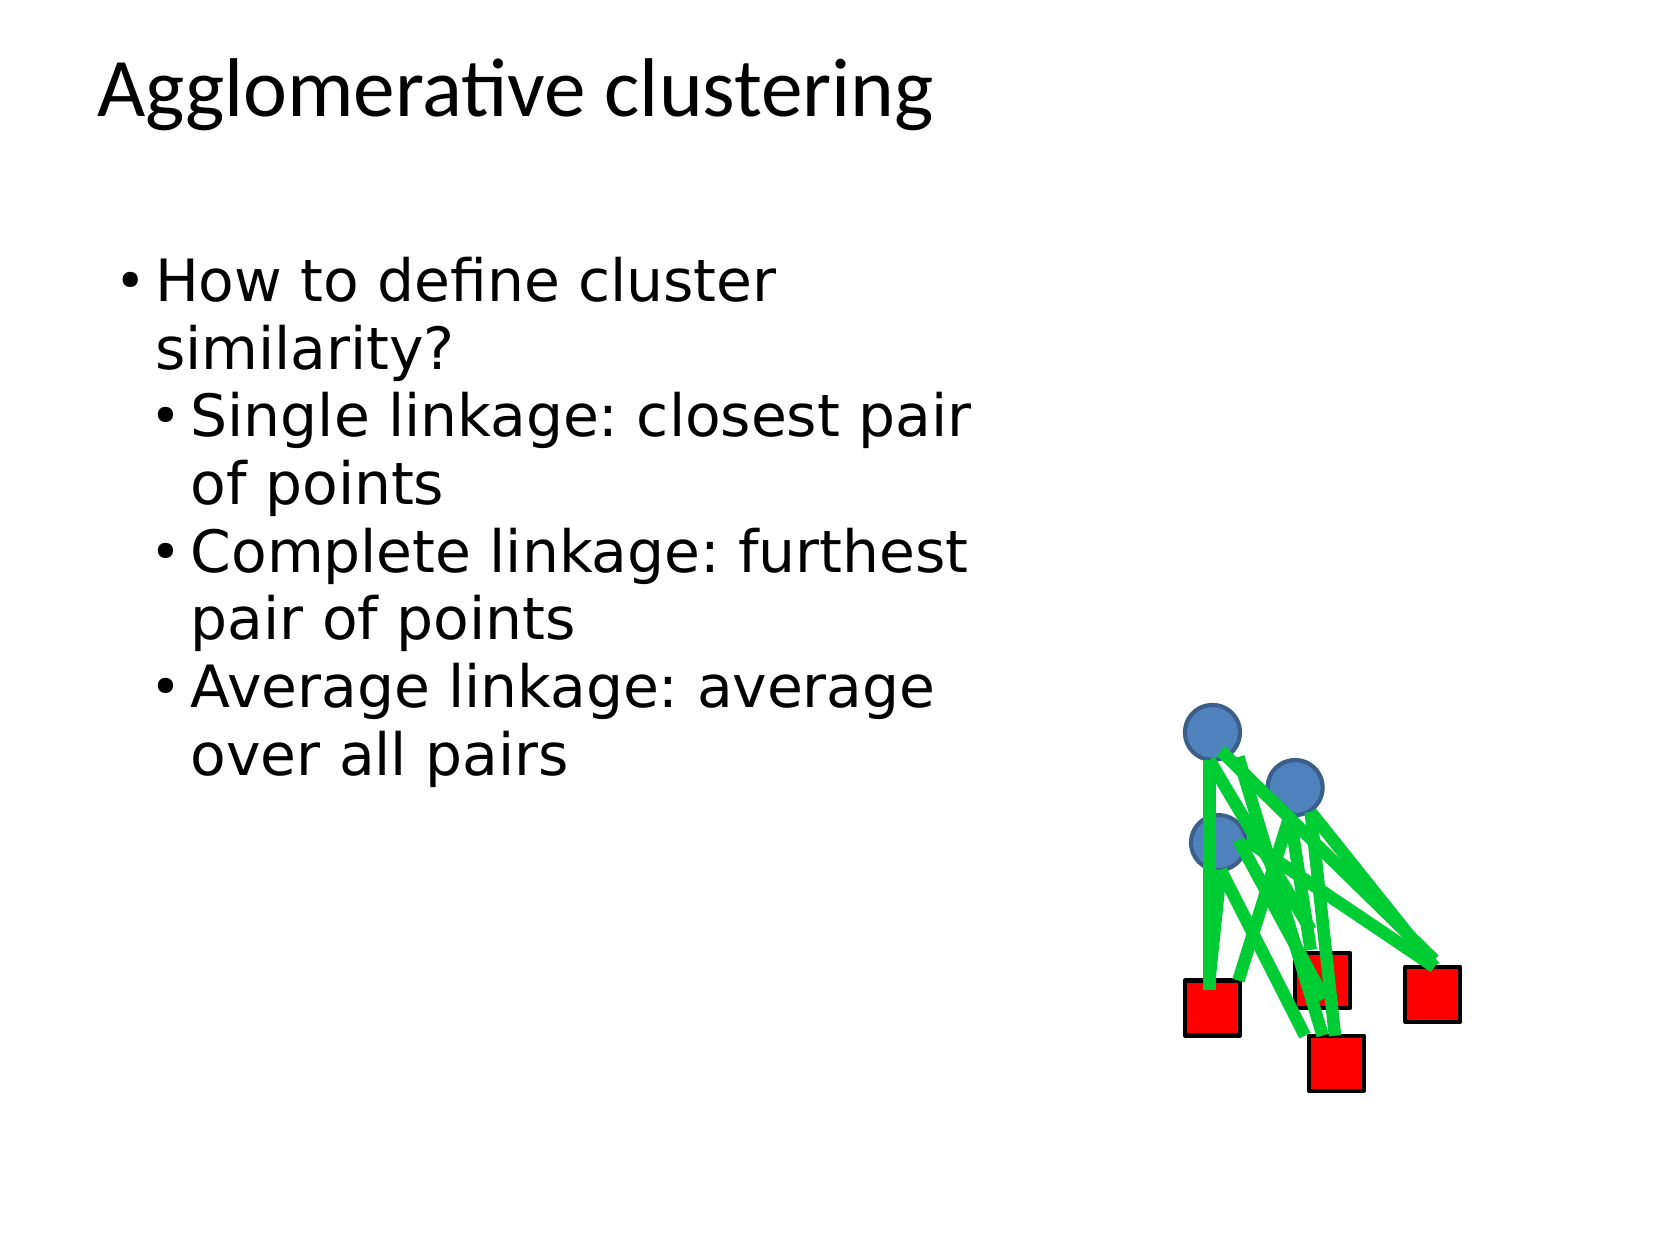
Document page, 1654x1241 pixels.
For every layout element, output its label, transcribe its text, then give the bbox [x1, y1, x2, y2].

text_box [1320, 1000, 1325, 1008]
text_box [1267, 760, 1323, 815]
text_box How to define cluster similarity? Single linkage: closest pair of points Complete linkage: furthest pair of points Average linkage: average over all pairs [105, 240, 1006, 797]
text_box [1184, 980, 1240, 1036]
text_box Agglomerative clustering [82, 0, 1571, 166]
text_box [1184, 704, 1240, 760]
text_box [1191, 819, 1203, 866]
text_box [1307, 952, 1322, 979]
text_box [1405, 966, 1461, 1022]
text_box [1333, 952, 1351, 1008]
text_box [1216, 815, 1246, 869]
text_box [1308, 1035, 1364, 1091]
text_box [1295, 970, 1307, 1008]
